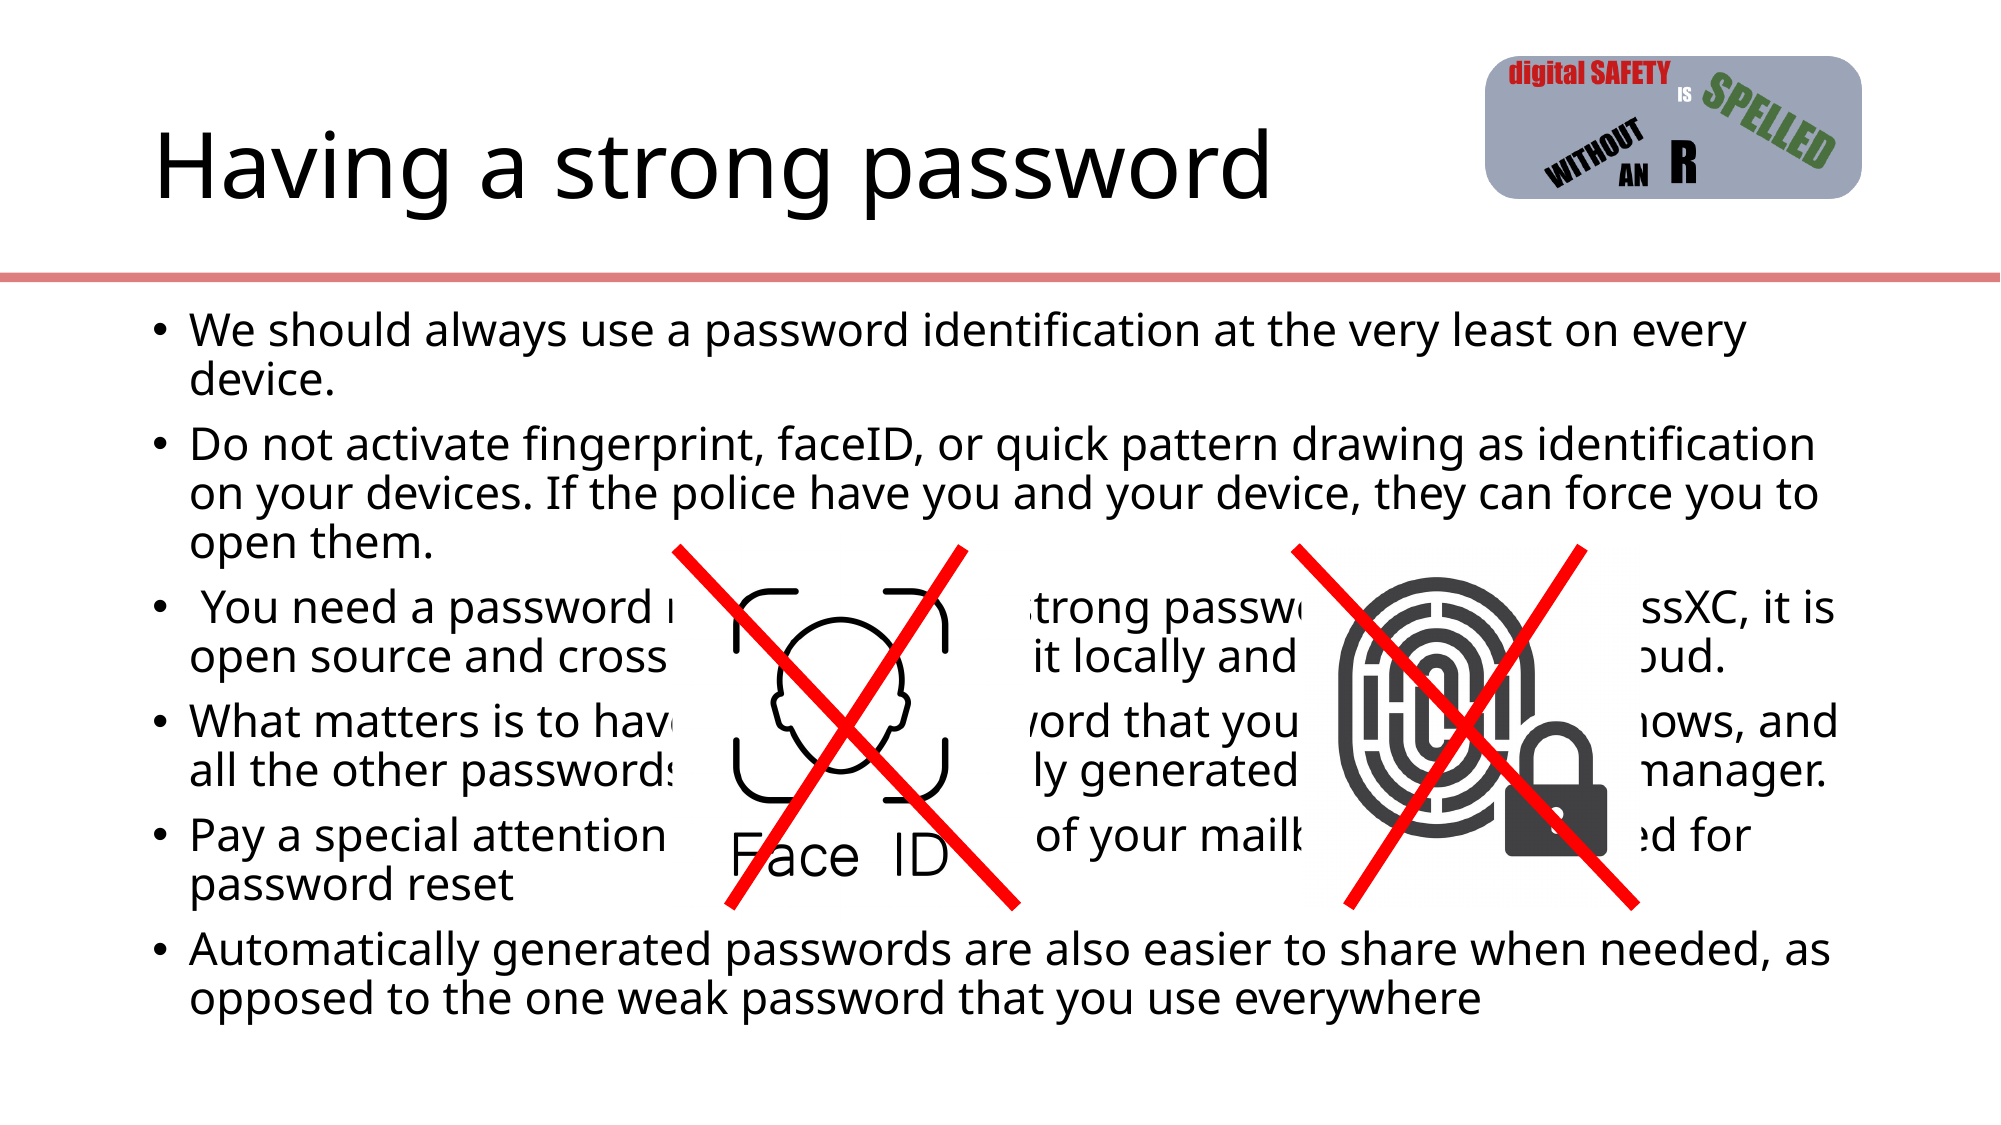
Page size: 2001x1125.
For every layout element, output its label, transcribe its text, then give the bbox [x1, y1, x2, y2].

list We should always use a password identification at the very least on every device. Do not activate fingerprint, faceID, or quick pattern drawing as identification on your devices. If the police have you and your device, they can force you to open them. You need a password manager with a strong password. I use KeepassXC, it is open source and cross platform. I keep it locally and sync it with a cloud. What matters is to have a master password that you and only you knows, and all the other passwords are automatically generated by a password manager. Pay a special attention to the password of your mailbox, which is used for password reset Automatically generated passwords are also easier to share when needed, as opposed to the one weak password that you use everywhere [137, 299, 1863, 1055]
title Having a strong password [137, 59, 1863, 278]
picture [1356, 738, 1627, 908]
picture [1301, 564, 1456, 908]
picture [1305, 547, 1574, 716]
picture [672, 531, 1030, 923]
picture [1474, 547, 1642, 908]
